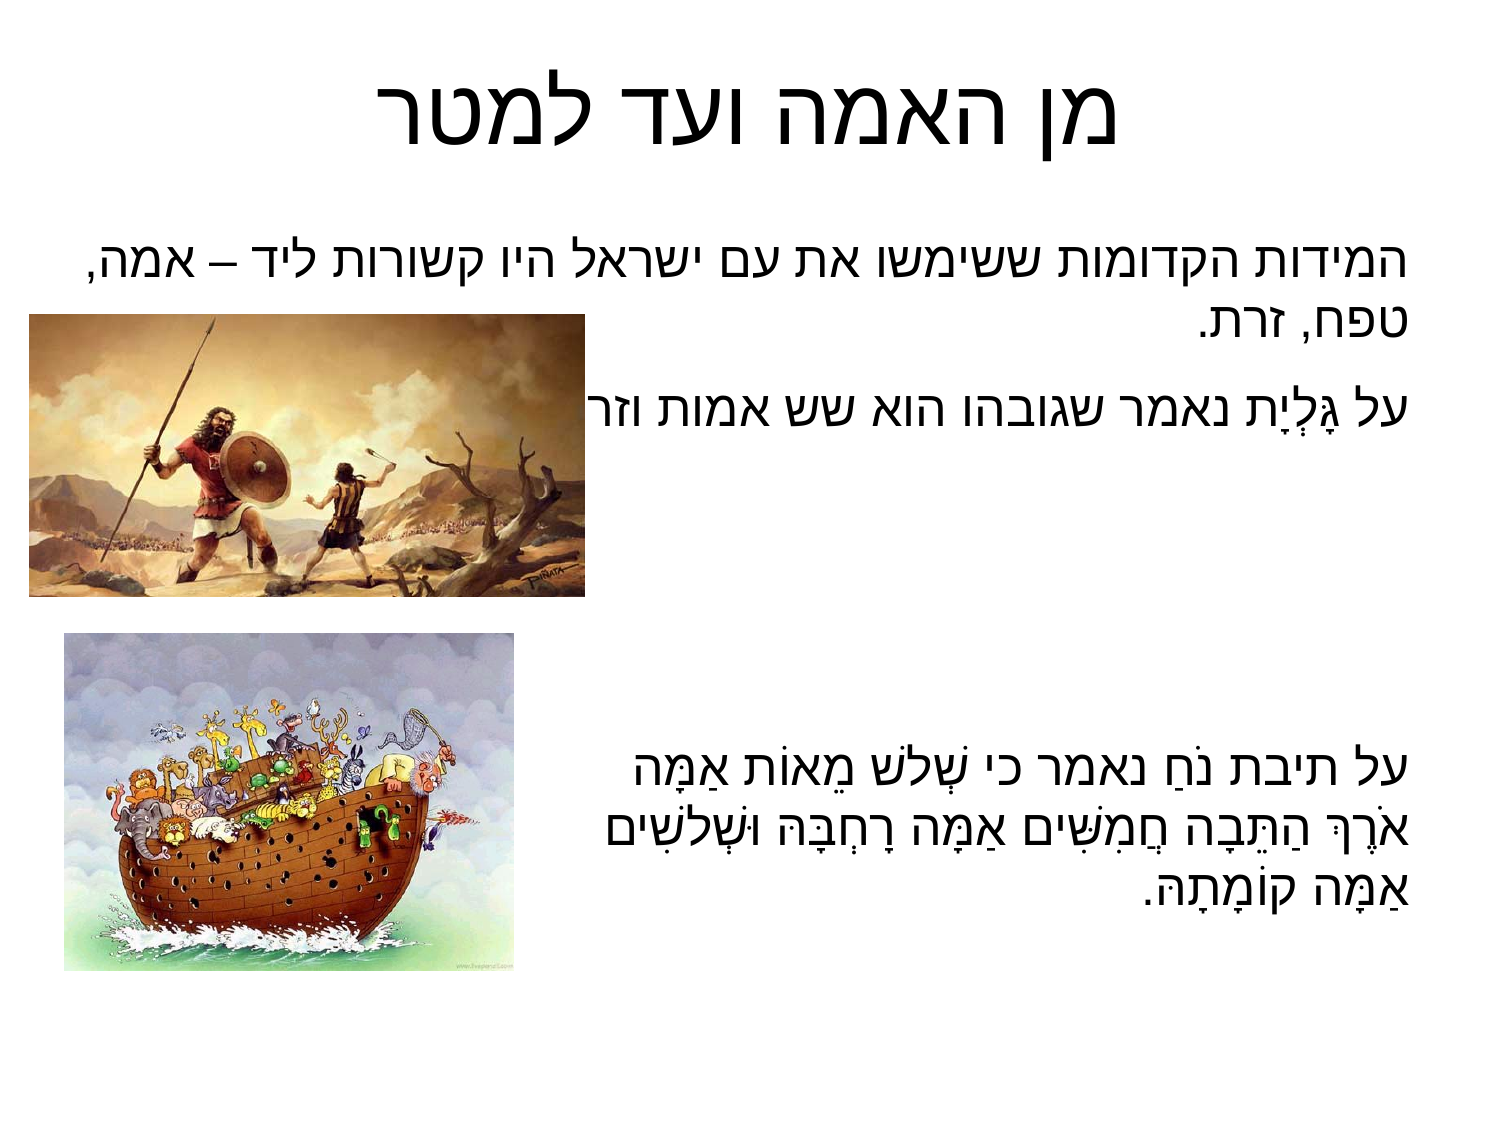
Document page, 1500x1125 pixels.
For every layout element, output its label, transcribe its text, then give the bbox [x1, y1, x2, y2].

picture [29, 314, 585, 597]
list המידות הקדומות ששימשו את עם ישראל היו קשורות ליד – אמה, טפח, זרת. על גָּלְיָת נאמר שגובהו הוא שש אמות וזרת. על תיבת נֹחַ נאמר כי שְׁלשׁ מֵאוֹת אַמָּה אֹרֶךְ הַתֵּבָה חֲמִשִּׁים אַמָּה רָחְבָּהּ וּשְׁלשִׁים אַמָּה קוֹמָתָהּ. כך גם בתרבויות אחרות. האנגלים, לדוגמה, משתמשים במידה רגל עד היום. [41, 219, 1425, 1106]
title מן האמה ועד למטר [75, 45, 1425, 219]
picture [64, 633, 514, 971]
